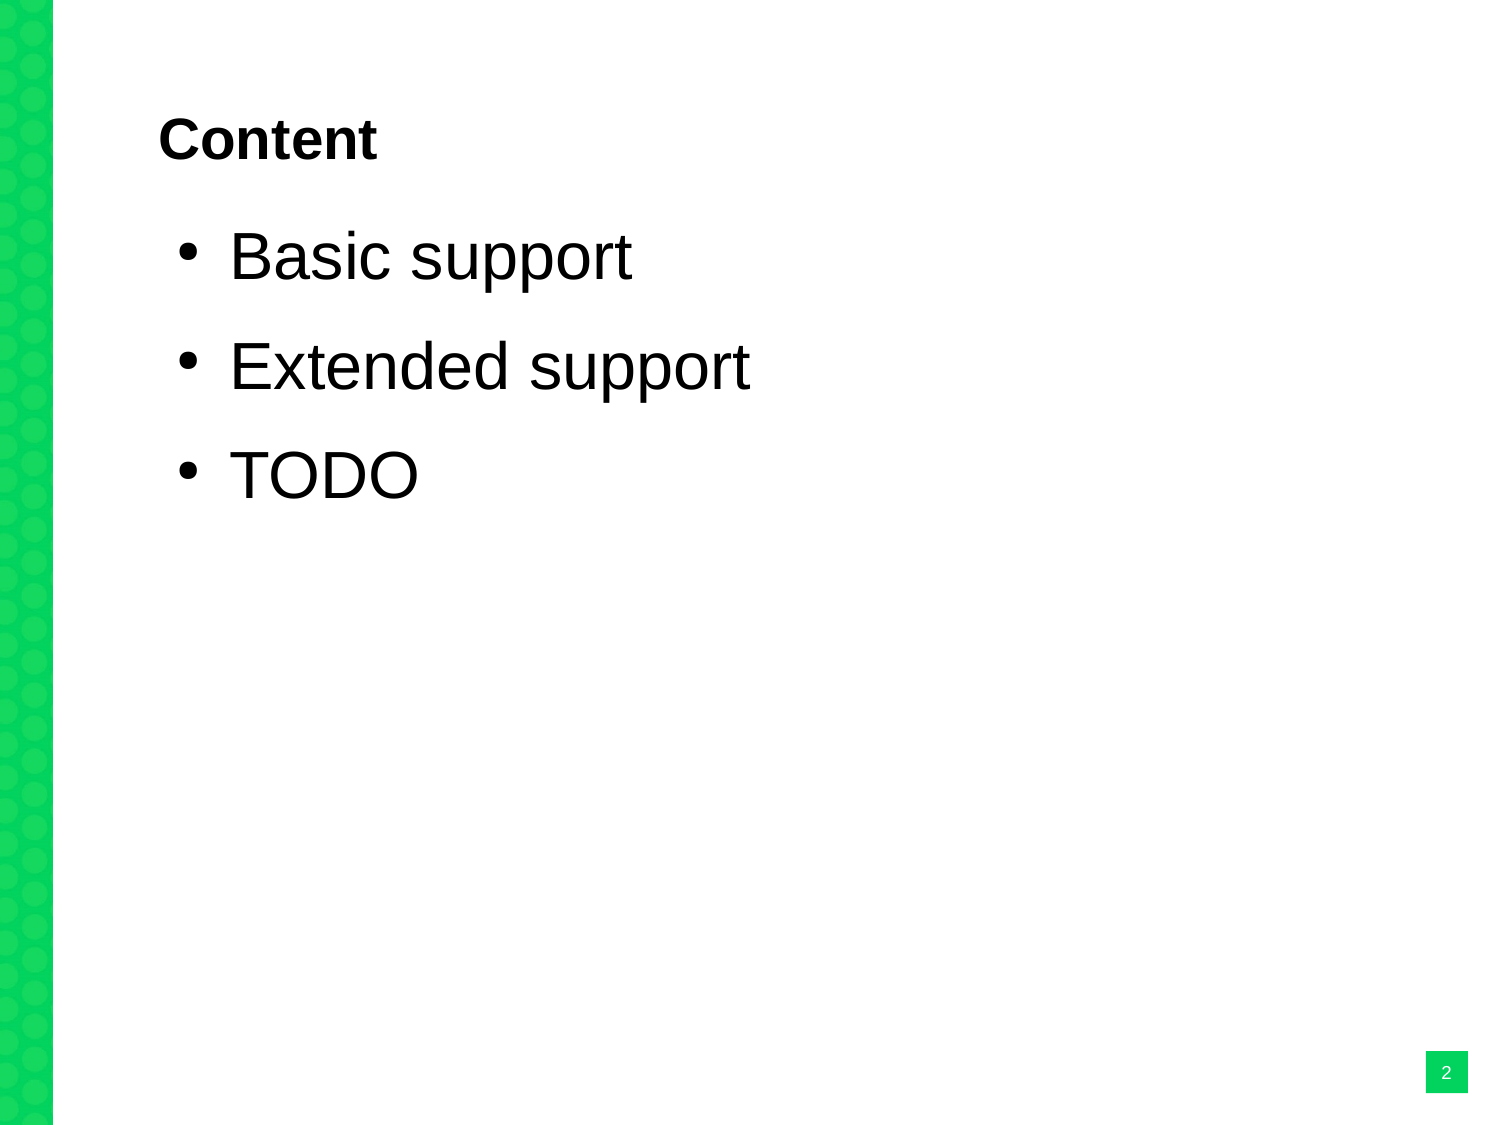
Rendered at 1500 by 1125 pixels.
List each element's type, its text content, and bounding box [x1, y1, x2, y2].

text_box <number> [1425, 1051, 1468, 1094]
picture [0, 0, 53, 1125]
list Basic support Extended support TODO [143, 205, 1397, 1021]
title Content [143, 94, 1397, 180]
